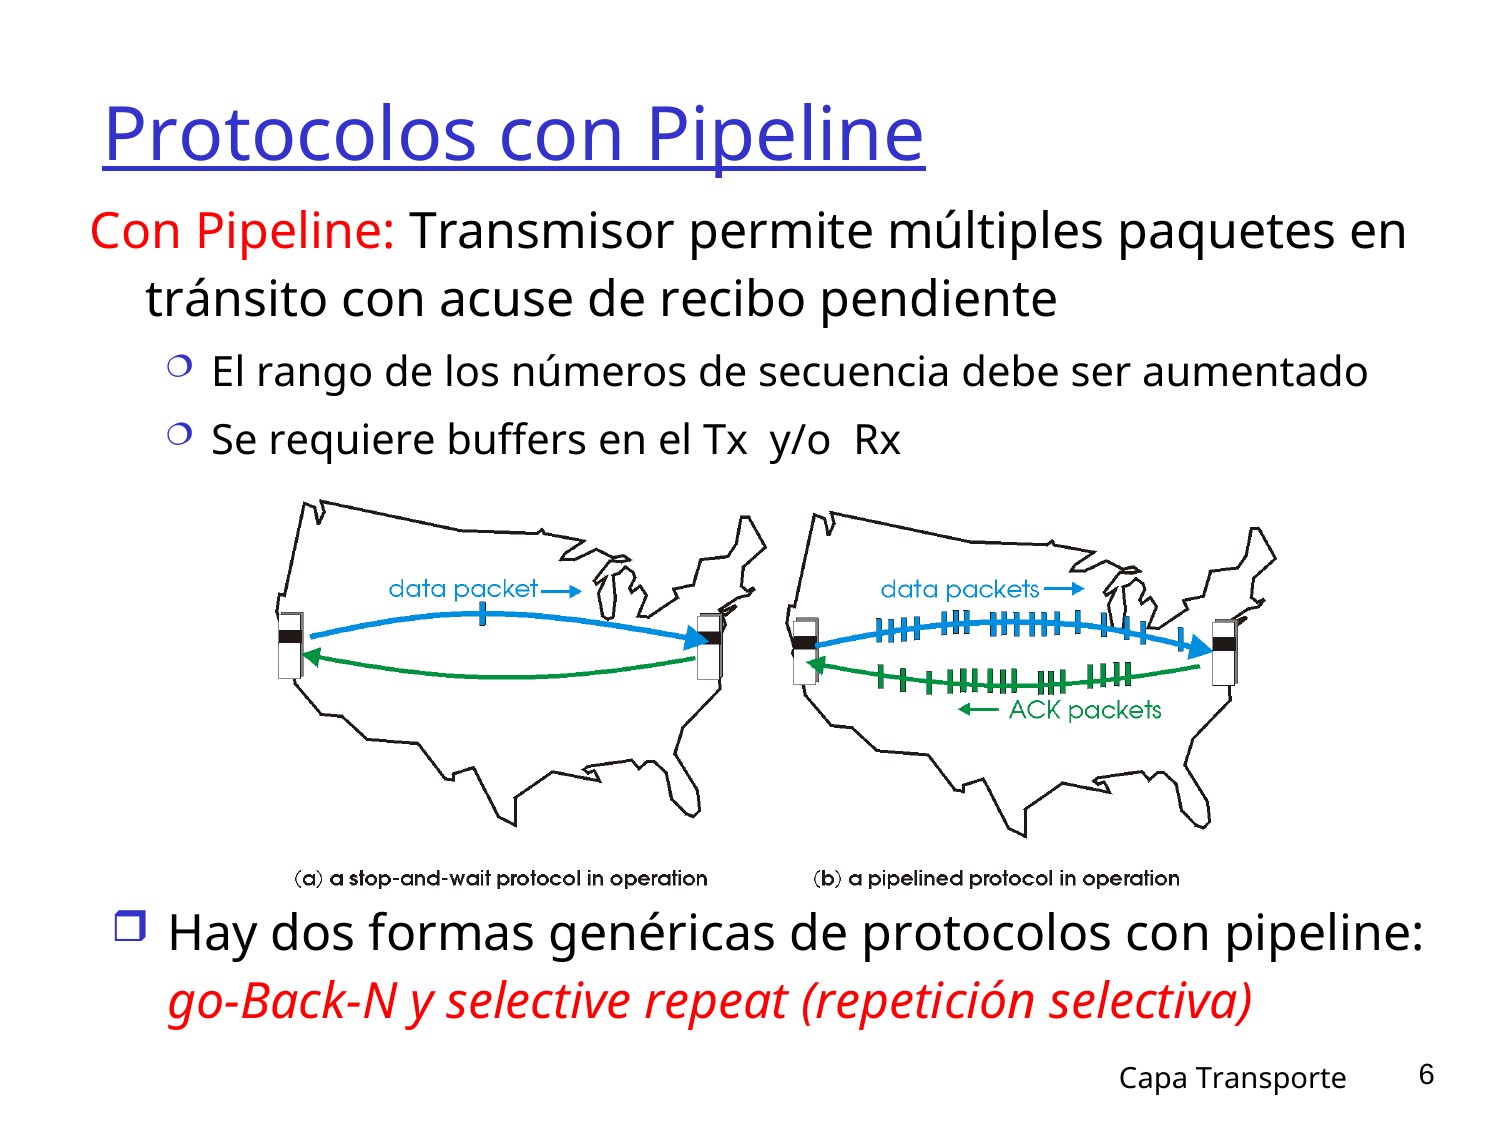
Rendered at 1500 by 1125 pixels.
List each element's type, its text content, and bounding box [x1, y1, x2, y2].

list Hay dos formas genéricas de protocolos con pipeline: go-Back-N y selective repeat (repetición selectiva)‏ [96, 889, 1457, 1085]
title Protocolos con Pipeline [87, 37, 1363, 187]
picture [275, 499, 1277, 889]
list Con Pipeline: Transmisor permite múltiples paquetes en tránsito con acuse de recibo pendiente El rango de los números de secuencia debe ser aumentado Se requiere buffers en el Tx y/o Rx [74, 187, 1463, 526]
